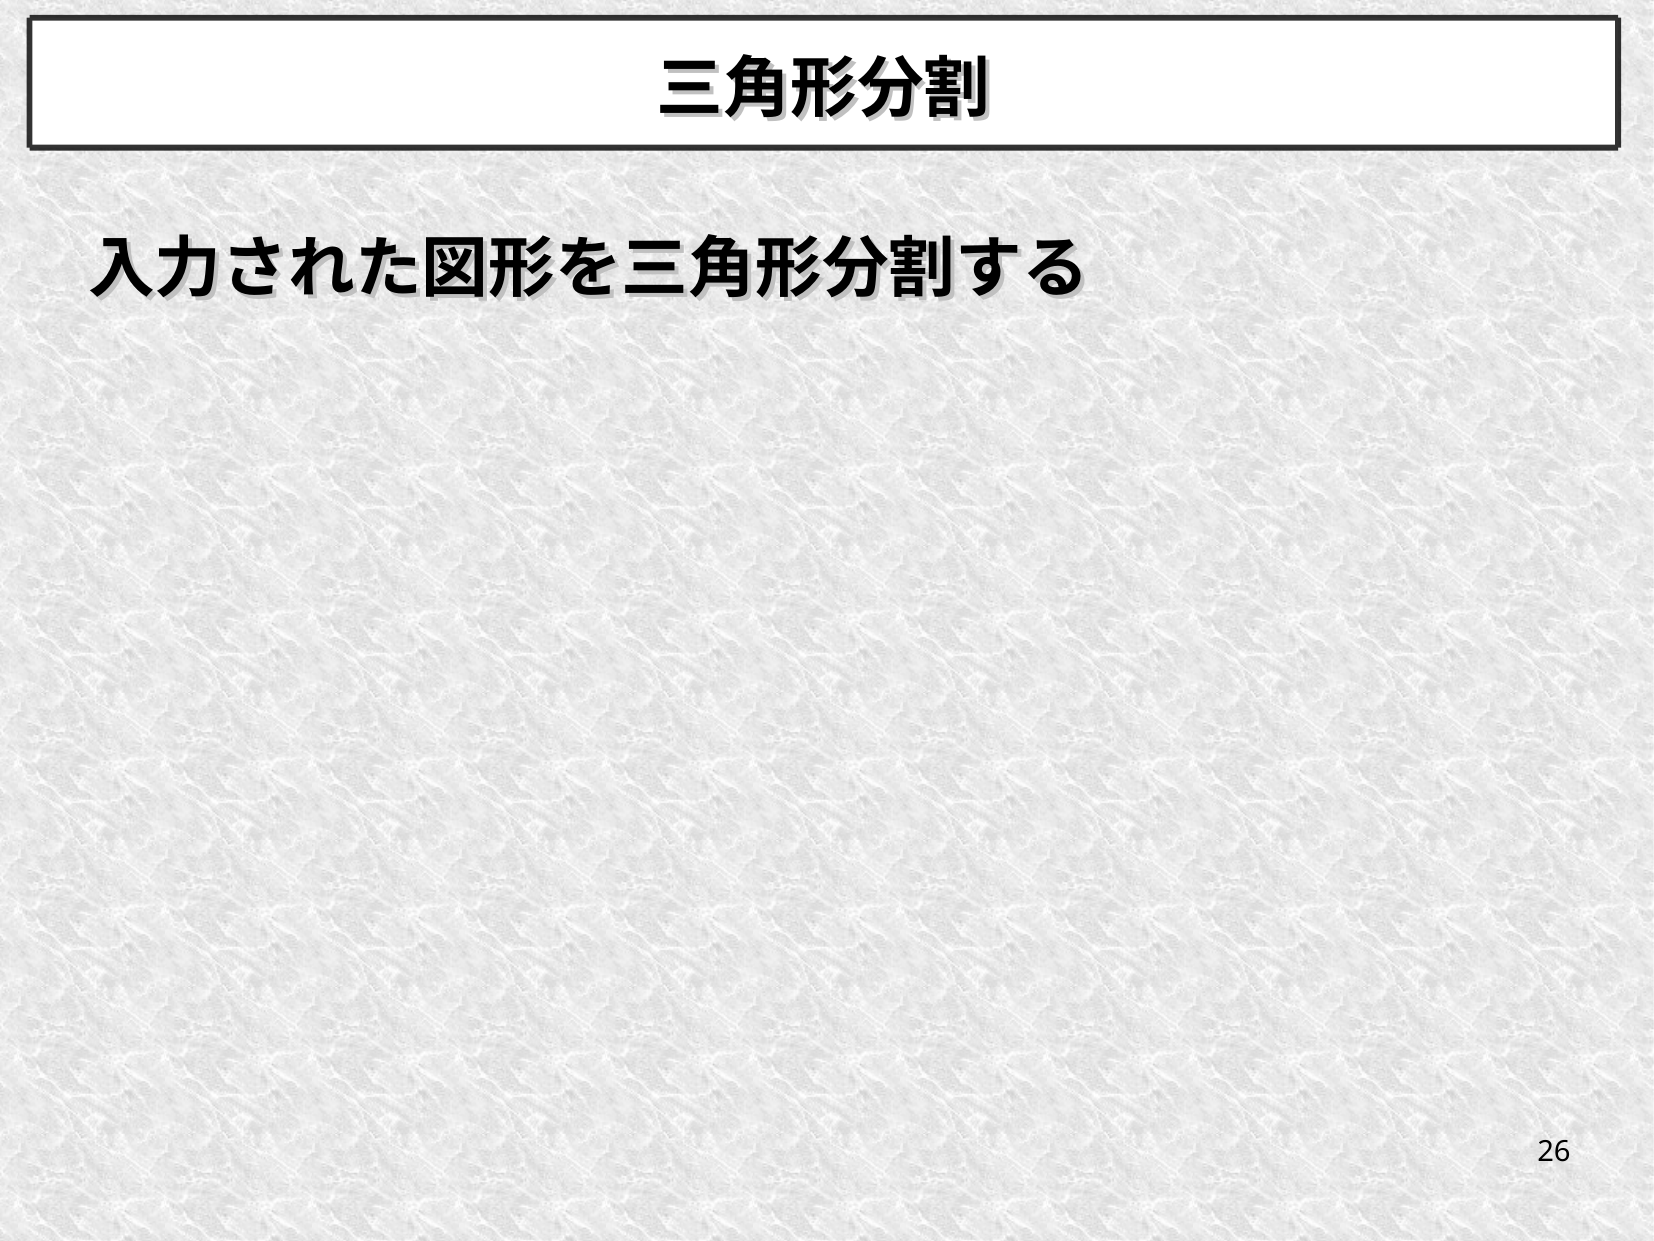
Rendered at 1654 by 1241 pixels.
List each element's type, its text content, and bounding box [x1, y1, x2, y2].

text_box 三角形分割 [29, 17, 1619, 148]
picture [0, 0, 1654, 1241]
text_box 入力された図形を三角形分割する [73, 206, 1187, 302]
